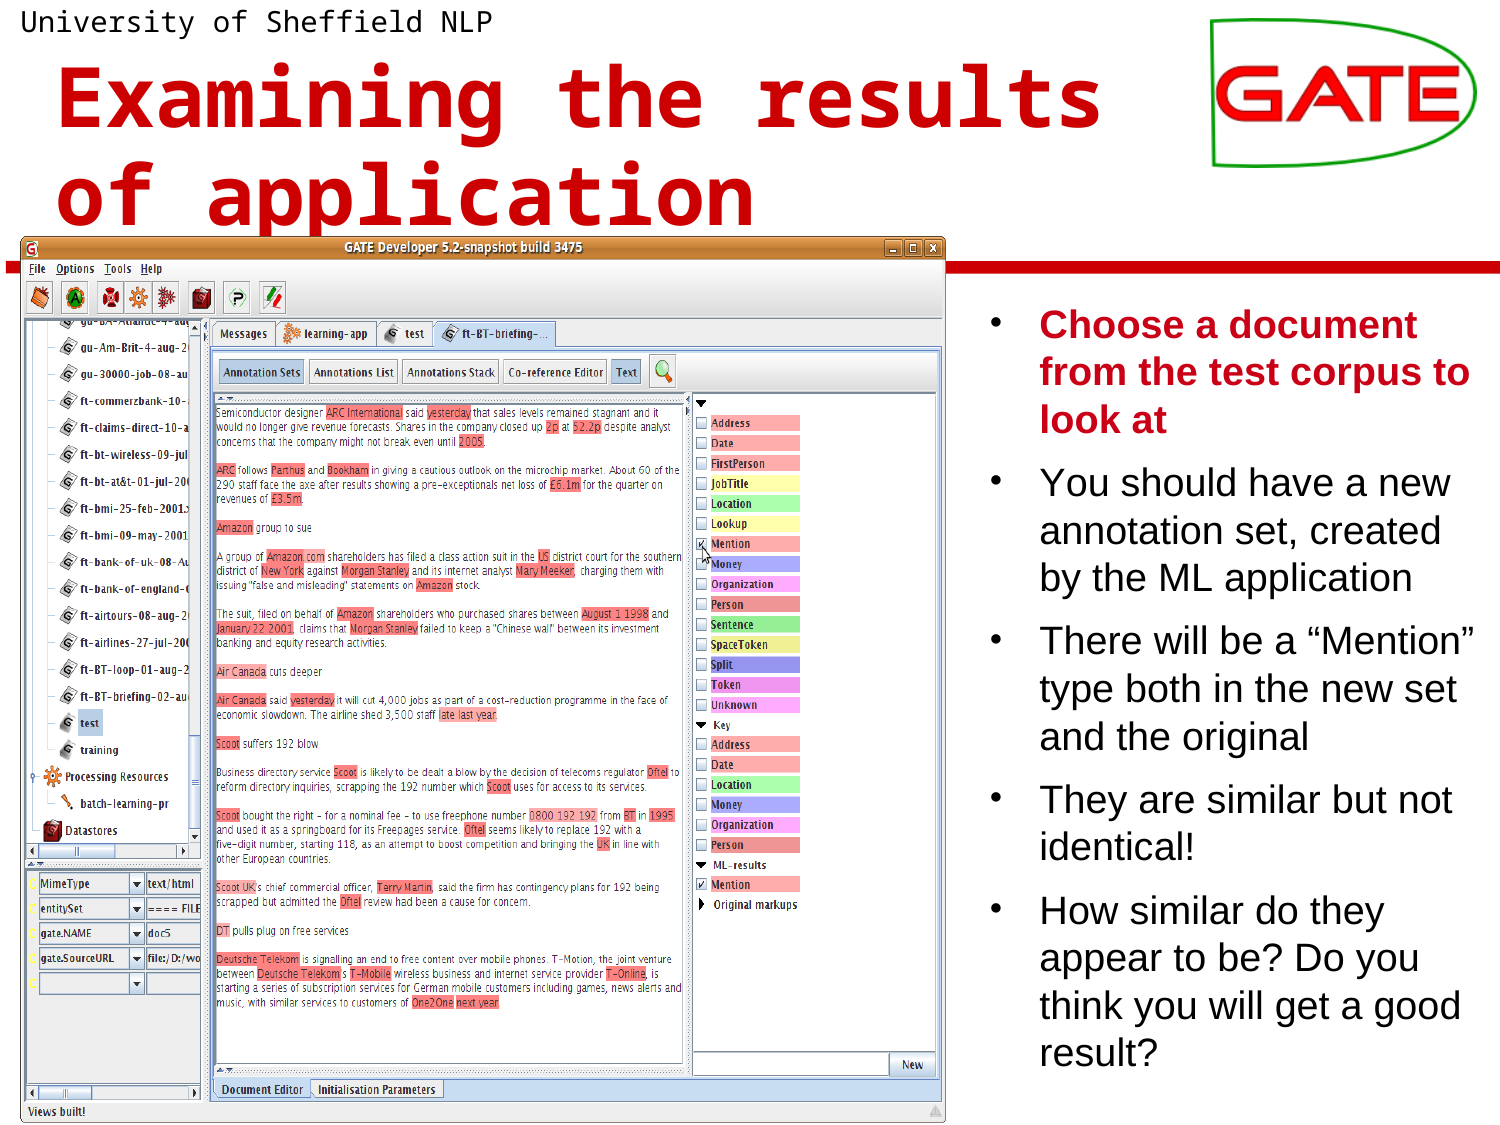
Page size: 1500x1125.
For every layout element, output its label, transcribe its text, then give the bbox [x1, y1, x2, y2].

list Choose a document from the test corpus to look at You should have a new annotation set, created by the ML application There will be a “Mention” type both in the new set and the original They are similar but not identical! How similar do they appear to be? Do you think you will get a good result? [974, 290, 1500, 1093]
picture [1210, 18, 1477, 168]
title Examining the results of application [41, 37, 1391, 254]
picture [20, 236, 946, 1123]
